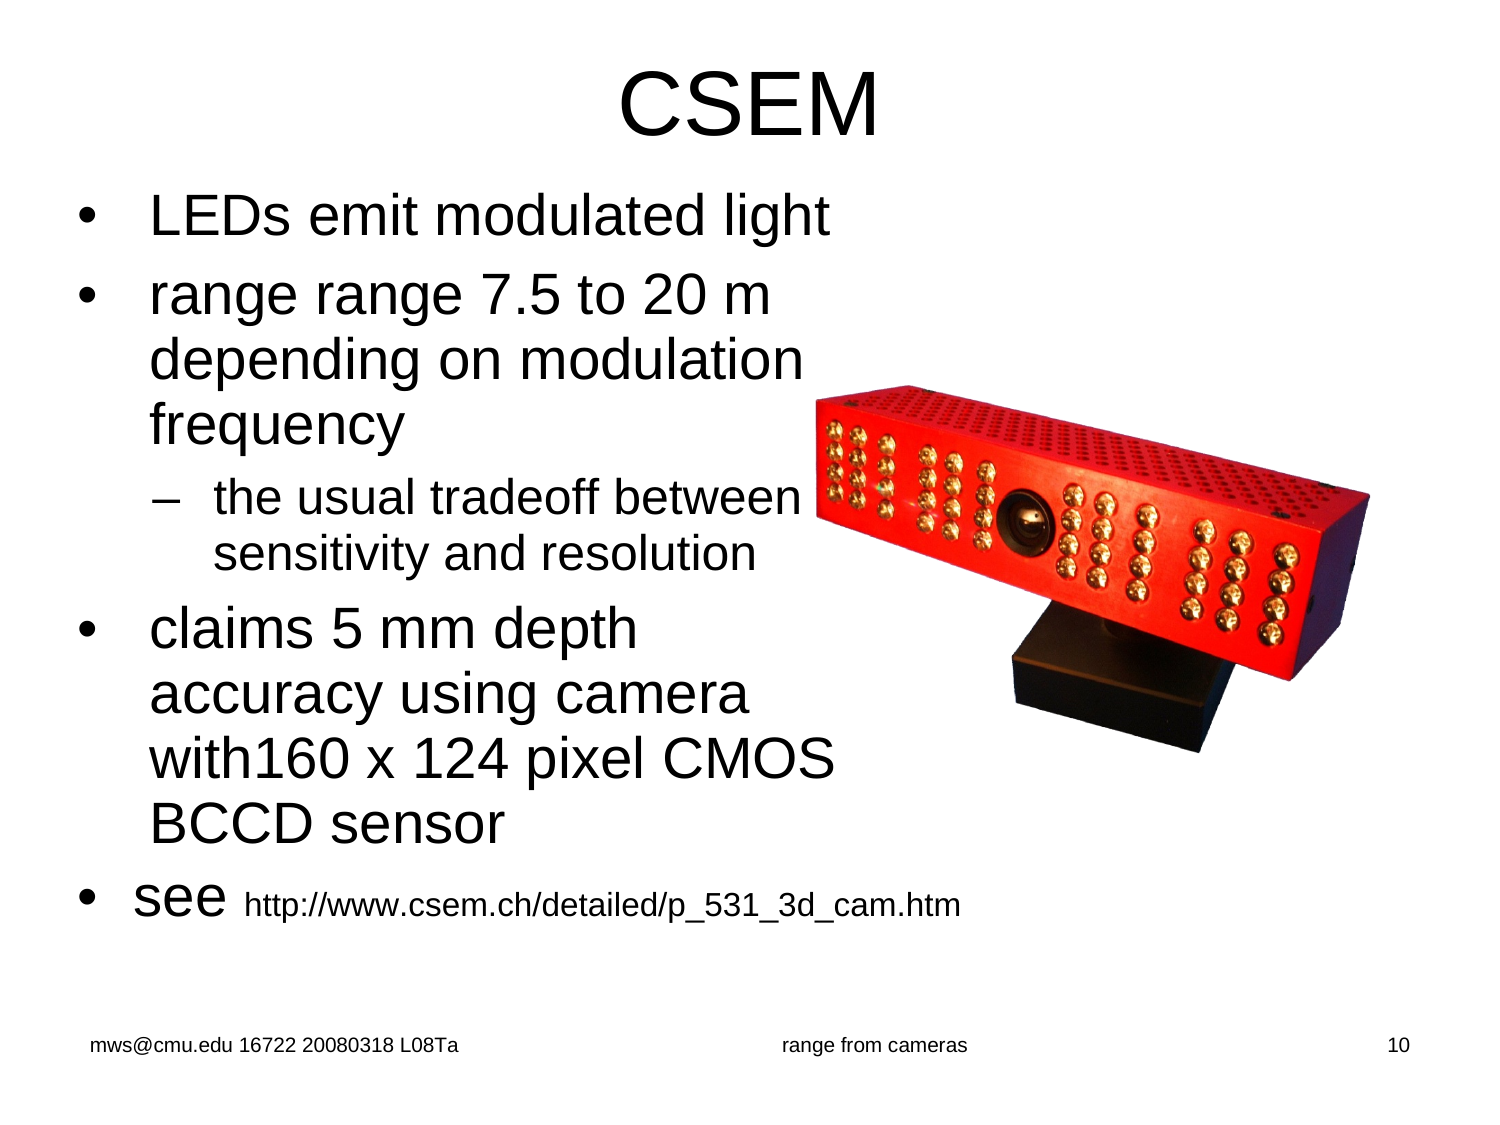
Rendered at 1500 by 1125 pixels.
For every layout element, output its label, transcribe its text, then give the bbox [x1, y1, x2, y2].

text_box range from cameras [599, 1024, 1150, 1103]
text_box mws@cmu.edu 16722 20080318 L08Ta [74, 1024, 563, 1103]
text_box 11 [1187, 1024, 1426, 1103]
list LEDs emit modulated light range range 7.5 to 20 m depending on modulation frequency the usual tradeoff between sensitivity and resolution claims 5 mm depth accuracy using camera with160 x 124 pixel CMOS BCCD sensor see http://www.csem.ch/detailed/p_531_3d_cam.htm [62, 174, 1000, 990]
title CSEM [75, 41, 1426, 167]
picture [750, 299, 1454, 827]
